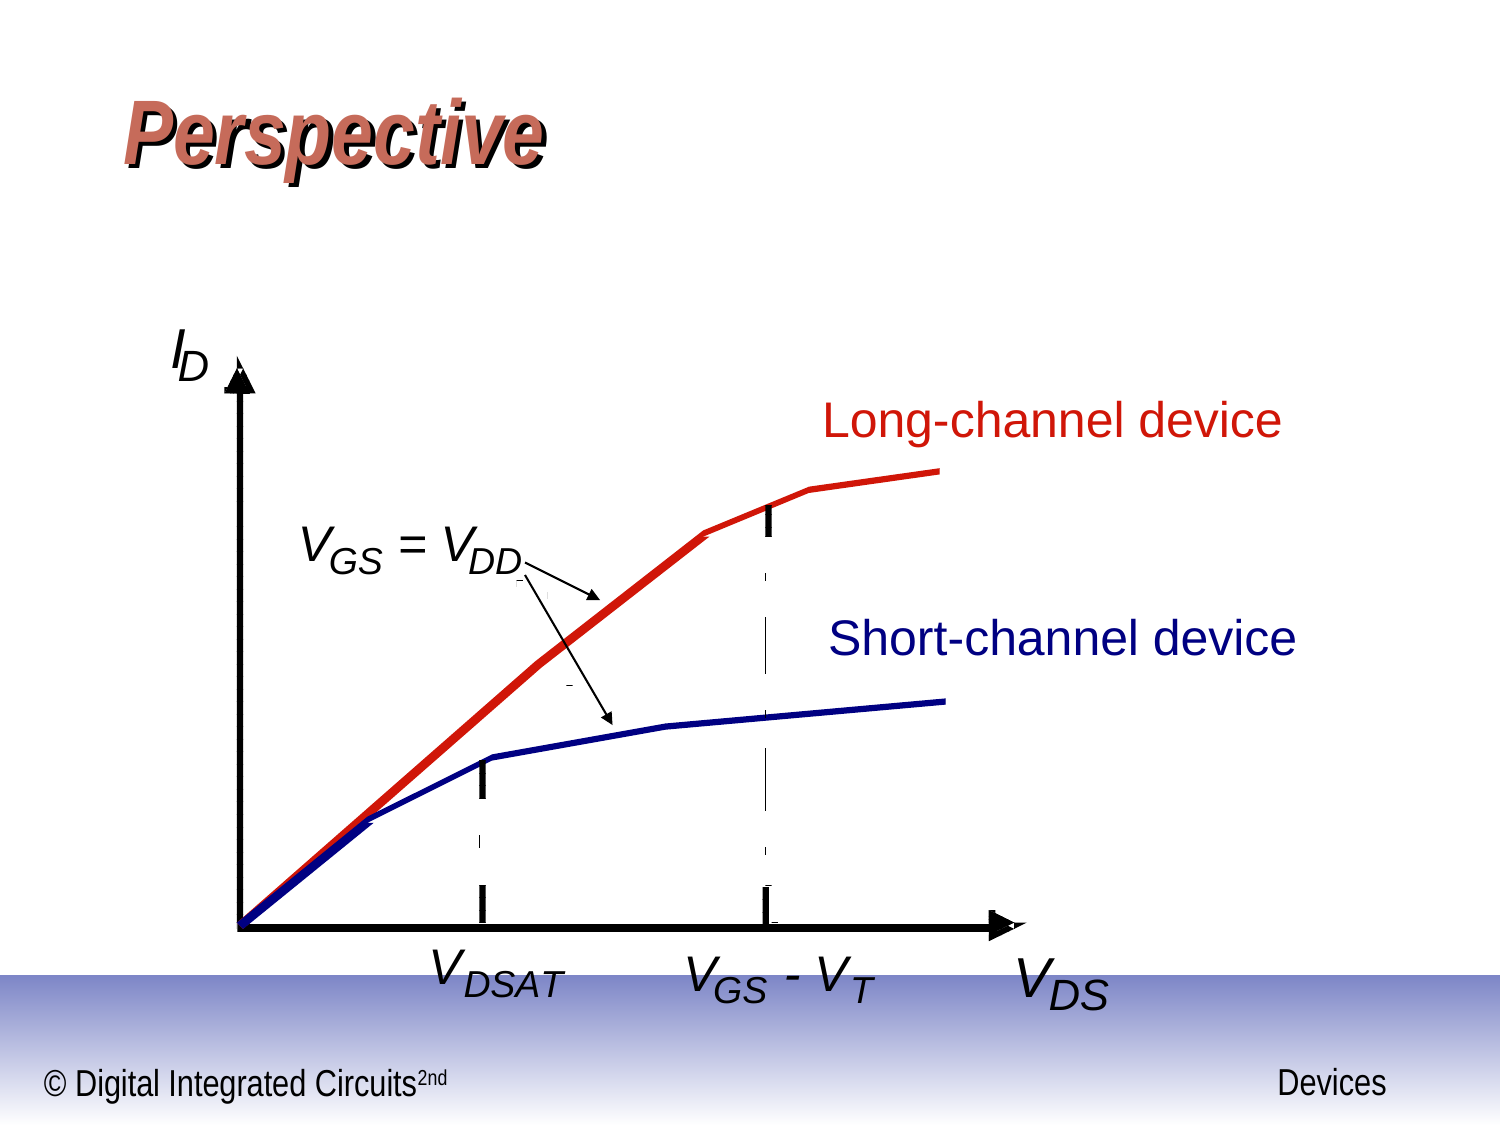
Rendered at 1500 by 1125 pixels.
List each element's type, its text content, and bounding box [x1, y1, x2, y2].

text_box DS [1048, 966, 1110, 1019]
text_box [224, 355, 1027, 942]
text_box Long-channel device [822, 387, 1283, 448]
text_box DSAT [463, 959, 564, 1005]
text_box T [850, 966, 874, 1012]
text_box [564, 468, 940, 647]
text_box Short-channel device [828, 605, 1298, 666]
text_box V [1013, 941, 1052, 1009]
text_box GS [328, 536, 394, 582]
text_box - V [769, 941, 848, 1002]
text_box = V [397, 511, 475, 572]
text_box V [683, 941, 717, 1002]
text_box DD [468, 536, 523, 582]
title Perspective [108, 65, 1384, 190]
text_box GS [713, 966, 768, 1012]
text_box V [297, 511, 332, 572]
text_box V [428, 934, 462, 995]
text_box D [177, 337, 210, 391]
text_box [479, 885, 486, 923]
text_box I [169, 312, 186, 381]
text_box [516, 580, 523, 587]
